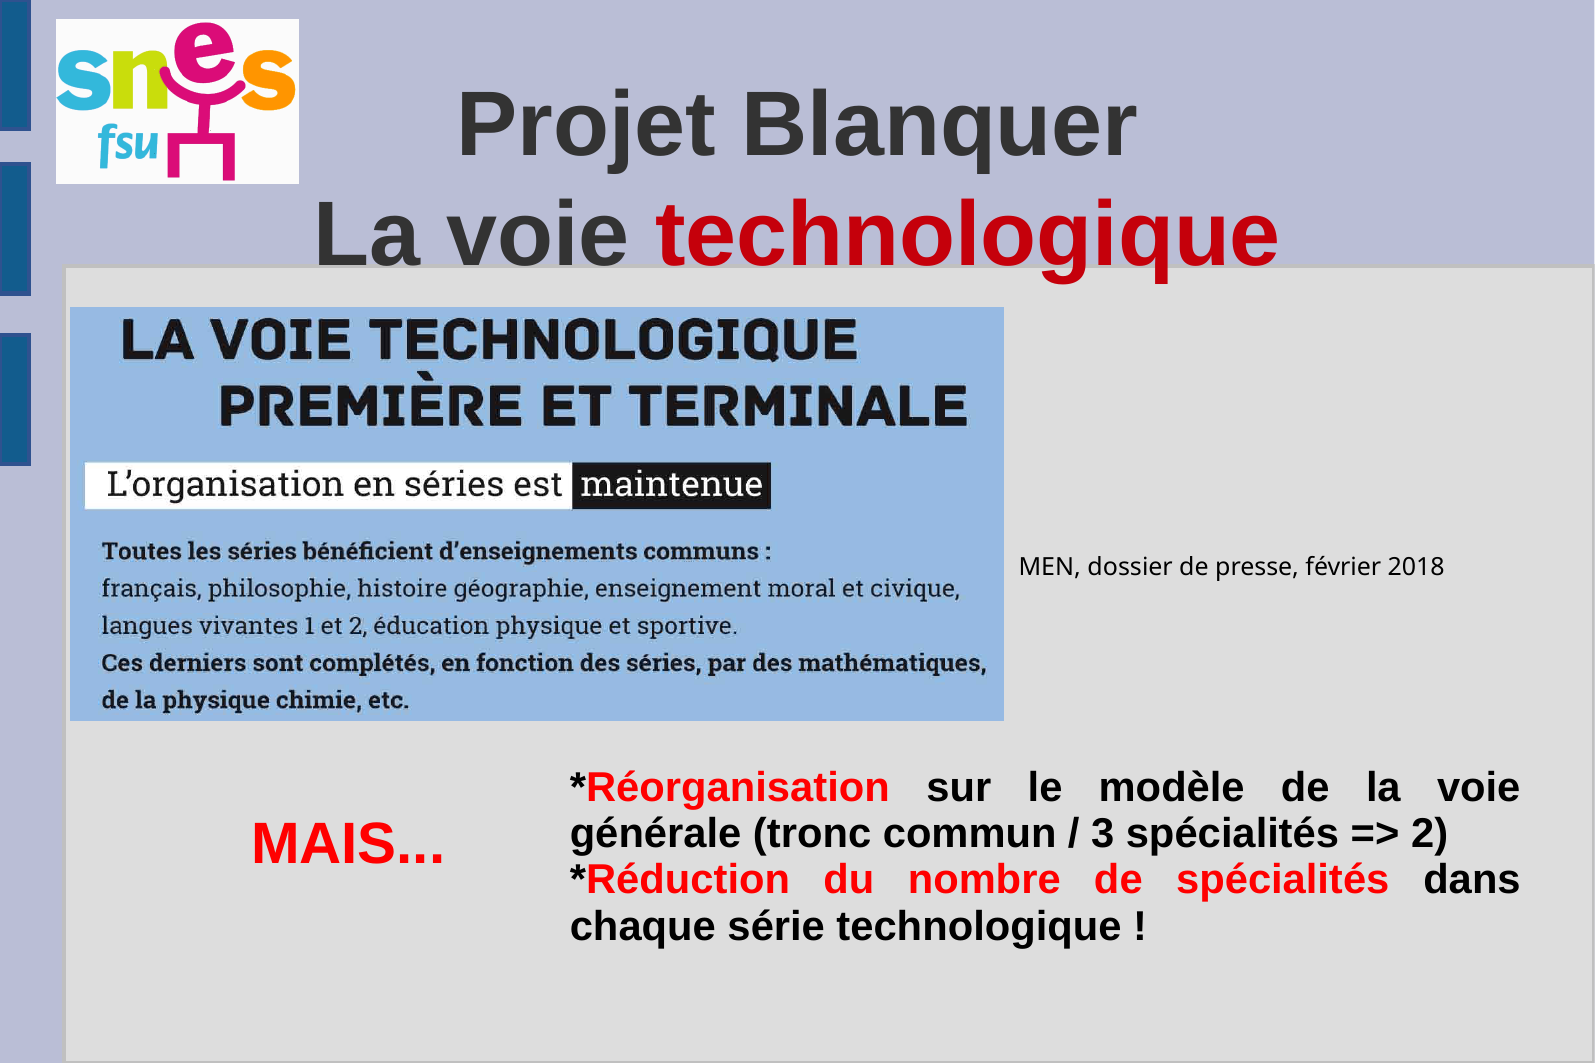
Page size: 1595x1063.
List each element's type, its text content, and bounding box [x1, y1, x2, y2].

picture [56, 19, 299, 184]
picture [70, 307, 1004, 721]
title Projet Blanquer La voie technologique [117, 64, 1479, 270]
text_box MEN, dossier de presse, février 2018 [1003, 543, 1560, 650]
text_box *Réorganisation sur le modèle de la voie générale (tronc commun / 3 spécialités => 2) *Réduction du nombre de spécialités dans chaque série technologique ! [555, 755, 1536, 1009]
text_box MAIS... [188, 803, 508, 885]
